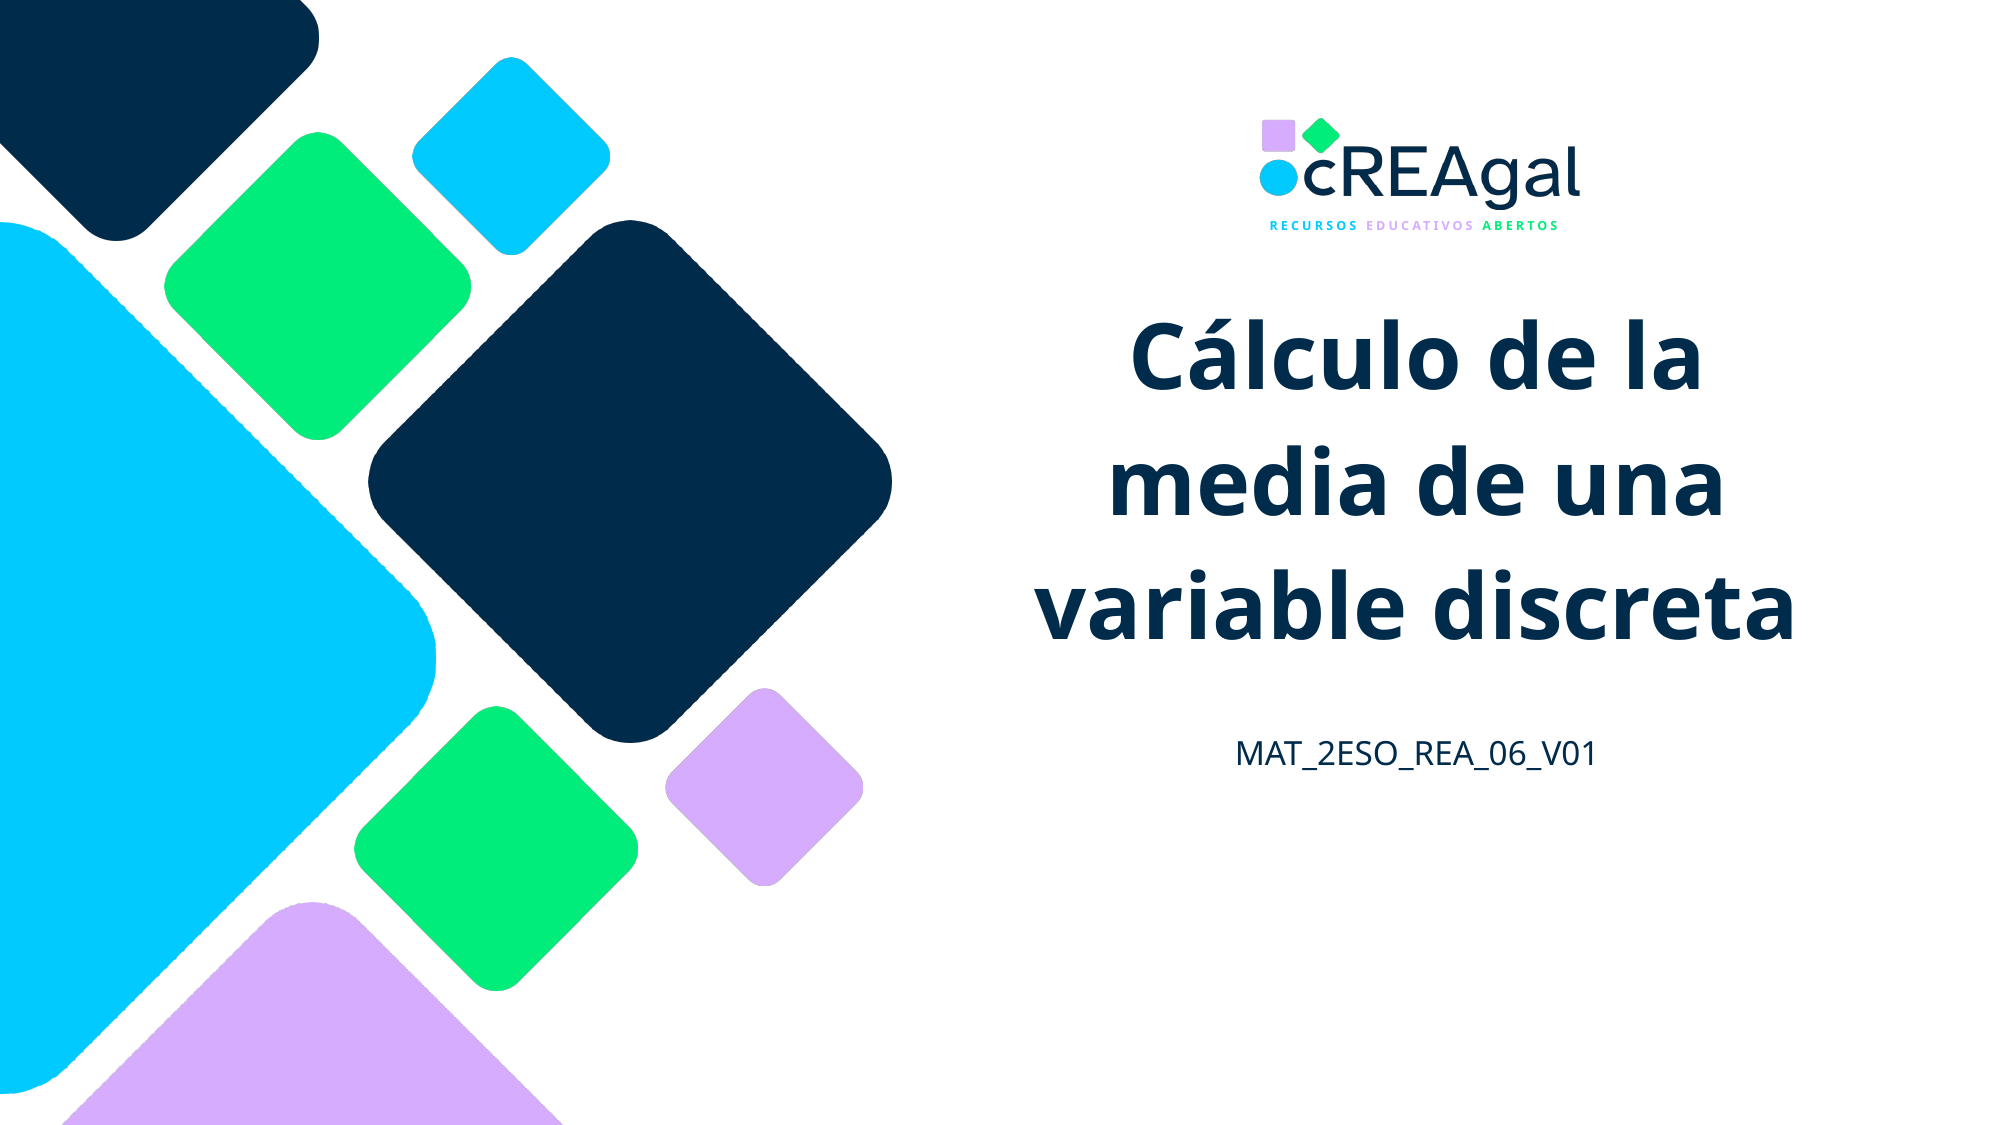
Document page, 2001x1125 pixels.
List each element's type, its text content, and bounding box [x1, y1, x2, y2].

title Cálculo de la media de una variable discreta [974, 197, 1861, 649]
picture [515, 57, 610, 149]
picture [0, 0, 892, 1125]
list MAT_2ESO_REA_06_V01 [974, 649, 1861, 857]
picture [1259, 118, 1580, 197]
